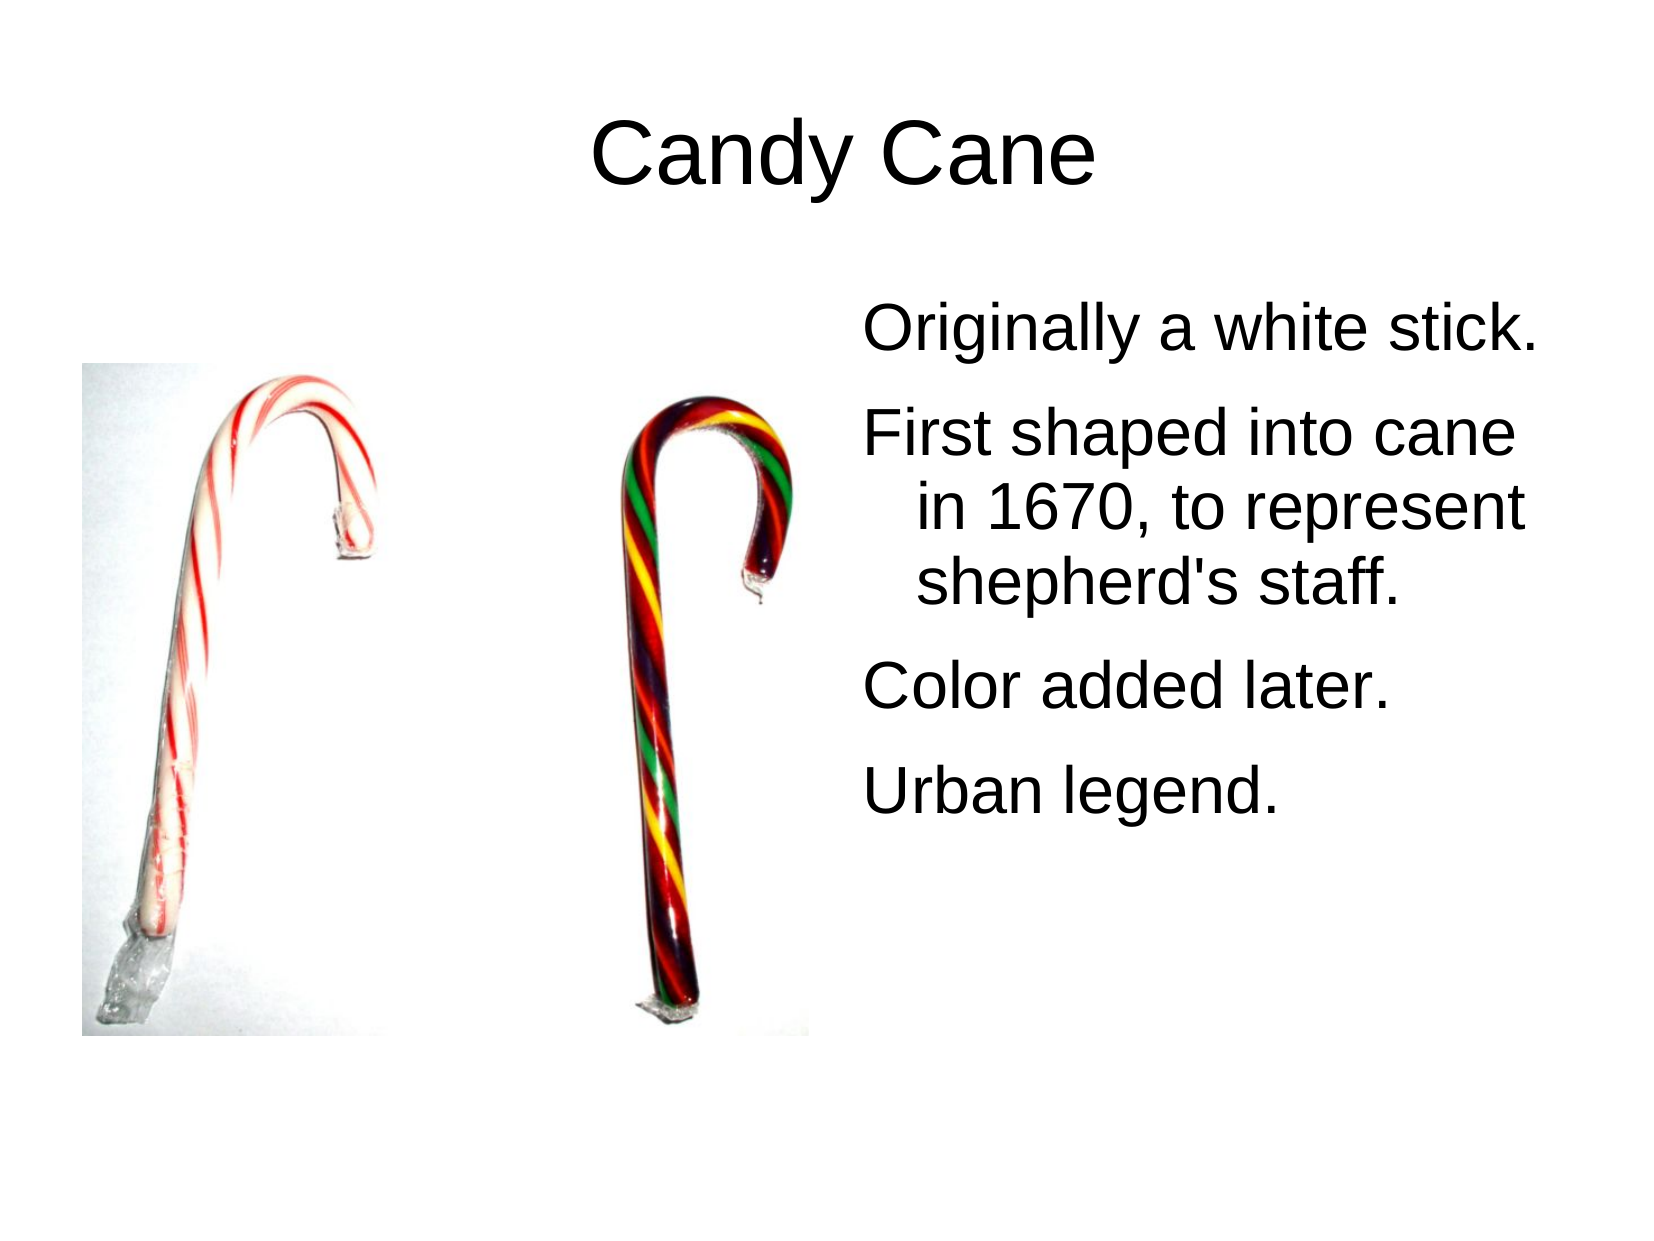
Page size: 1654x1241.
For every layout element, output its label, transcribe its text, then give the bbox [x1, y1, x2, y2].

list Originally a white stick. First shaped into cane in 1670, to represent shepherd's staff. Color added later. Urban legend. [845, 290, 1572, 1109]
title Candy Cane [82, 49, 1571, 257]
picture [82, 363, 809, 1036]
